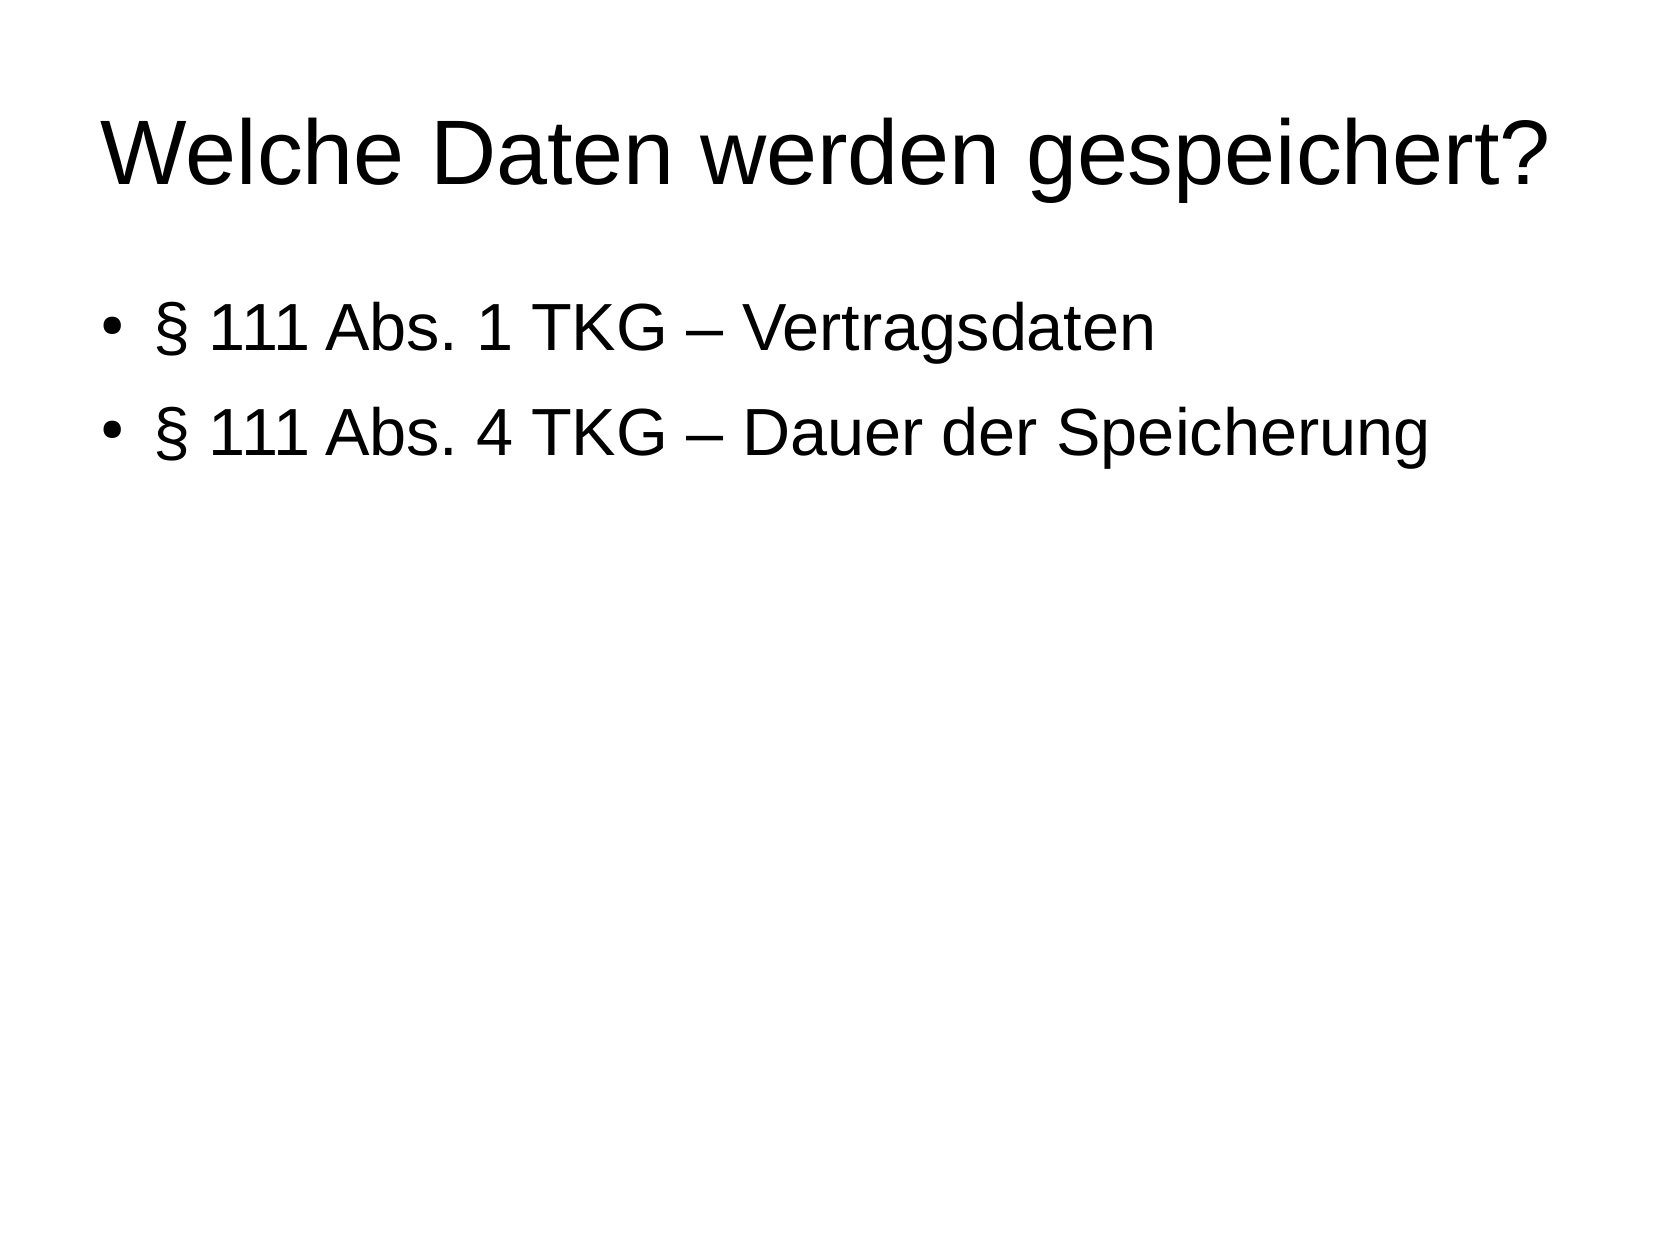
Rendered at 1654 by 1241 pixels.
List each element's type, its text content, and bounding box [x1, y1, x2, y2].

list § 111 Abs. 1 TKG – Vertragsdaten § 111 Abs. 4 TKG – Dauer der Speicherung [82, 290, 1571, 1094]
title Welche Daten werden gespeichert? [82, 49, 1571, 257]
